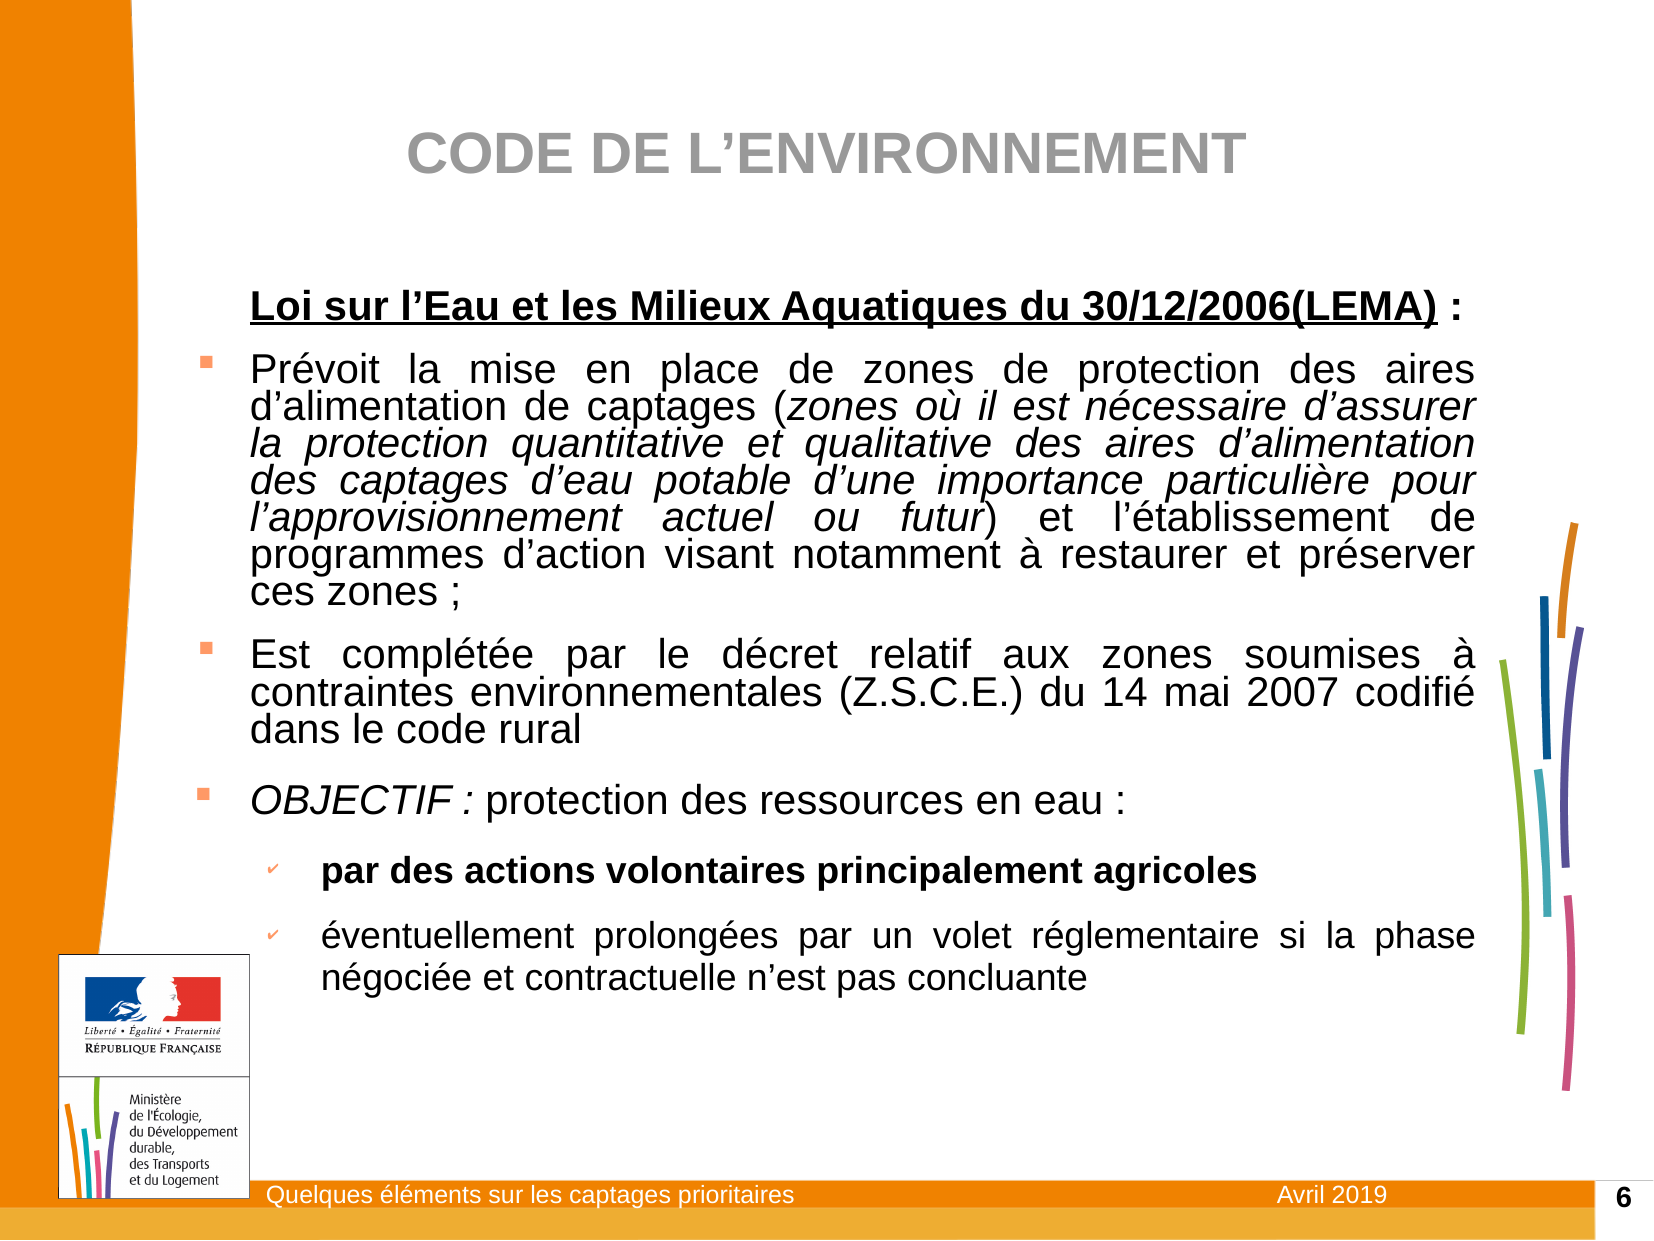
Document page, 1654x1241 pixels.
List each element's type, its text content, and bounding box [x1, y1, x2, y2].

title CODE DE L’ENVIRONNEMENT [82, 49, 1571, 257]
picture [0, 0, 1654, 1240]
list Loi sur l’Eau et les Milieux Aquatiques du 30/12/2006(LEMA) : Prévoit la mise en place de zones de protection des aires d’alimentation de captages (zones où il est nécessaire d’assurer la protection quantitative et qualitative des aires d’alimentation des captages d’eau potable d’une importance particulière pour l’approvisionnement actuel ou futur) et l’établissement de programmes d’action visant notamment à restaurer et préserver ces zones ; Est complétée par le décret relatif aux zones soumises à contraintes environnementales (Z.S.C.E.) du 14 mai 2007 codifié dans le code rural OBJECTIF : protection des ressources en eau : par des actions volontaires principalement agricoles éventuellement prolongées par un volet réglementaire si la phase négociée et contractuelle n’est pas concluante [179, 290, 1477, 1010]
